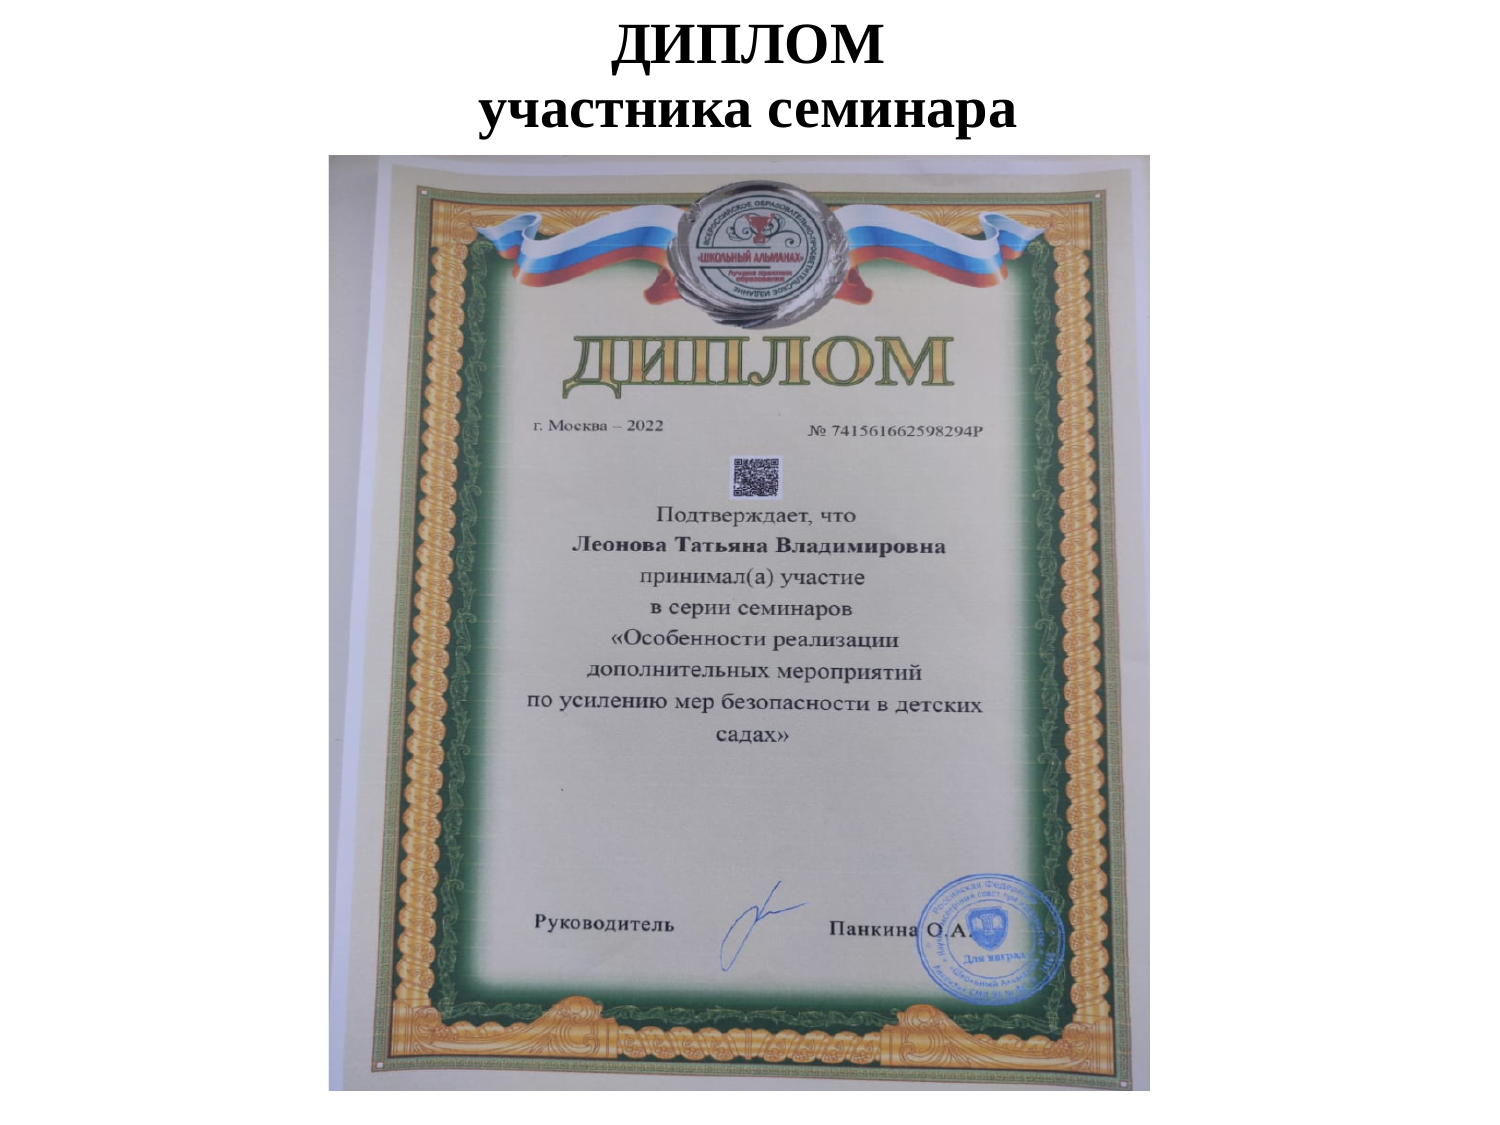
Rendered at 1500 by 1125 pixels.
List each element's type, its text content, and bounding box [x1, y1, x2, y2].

text_box ДИПЛОМ участника семинара [0, 3, 1498, 148]
picture [328, 154, 1150, 1091]
